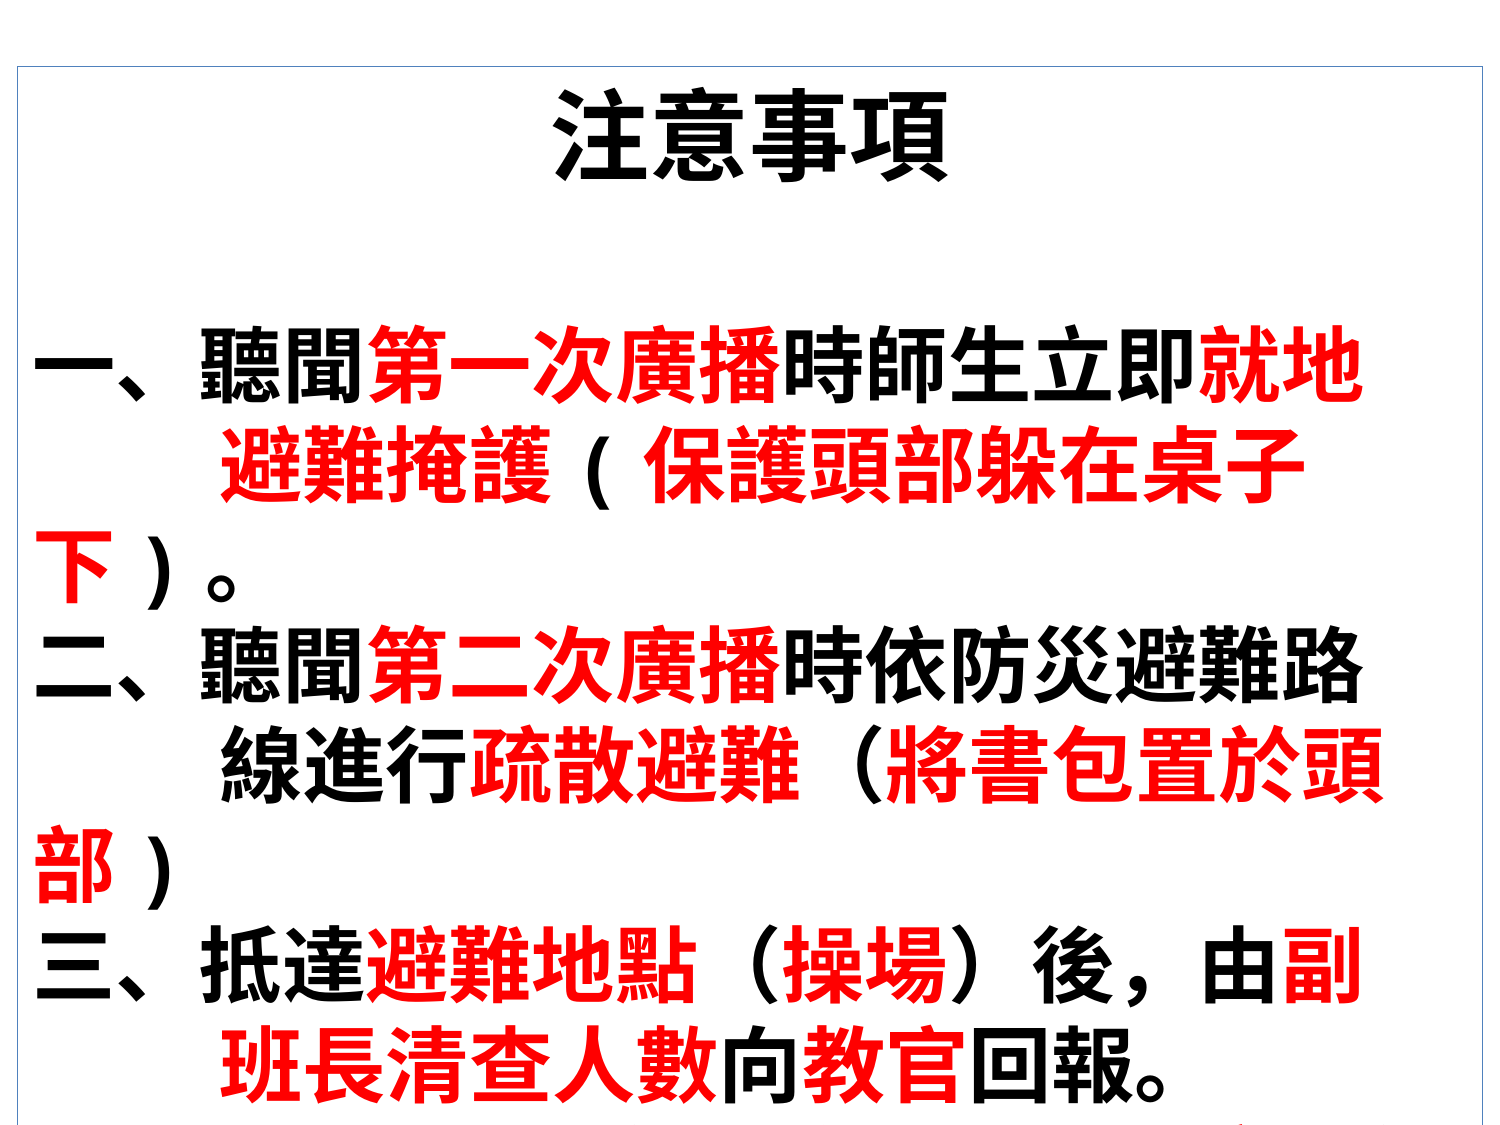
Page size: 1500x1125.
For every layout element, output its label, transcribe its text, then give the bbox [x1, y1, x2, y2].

text_box 注意事項 一、聽聞第一次廣播時師生立即就地 避難掩護(保護頭部躲在桌子下)。 二、聽聞第二次廣播時依防災避難路 線進行疏散避難（將書包置於頭部) 三、抵達避難地點（操場）後，由副 班長清查人數向教官回報。 四、人數清查無誤，安靜返回教室上課 [17, 66, 1483, 1125]
